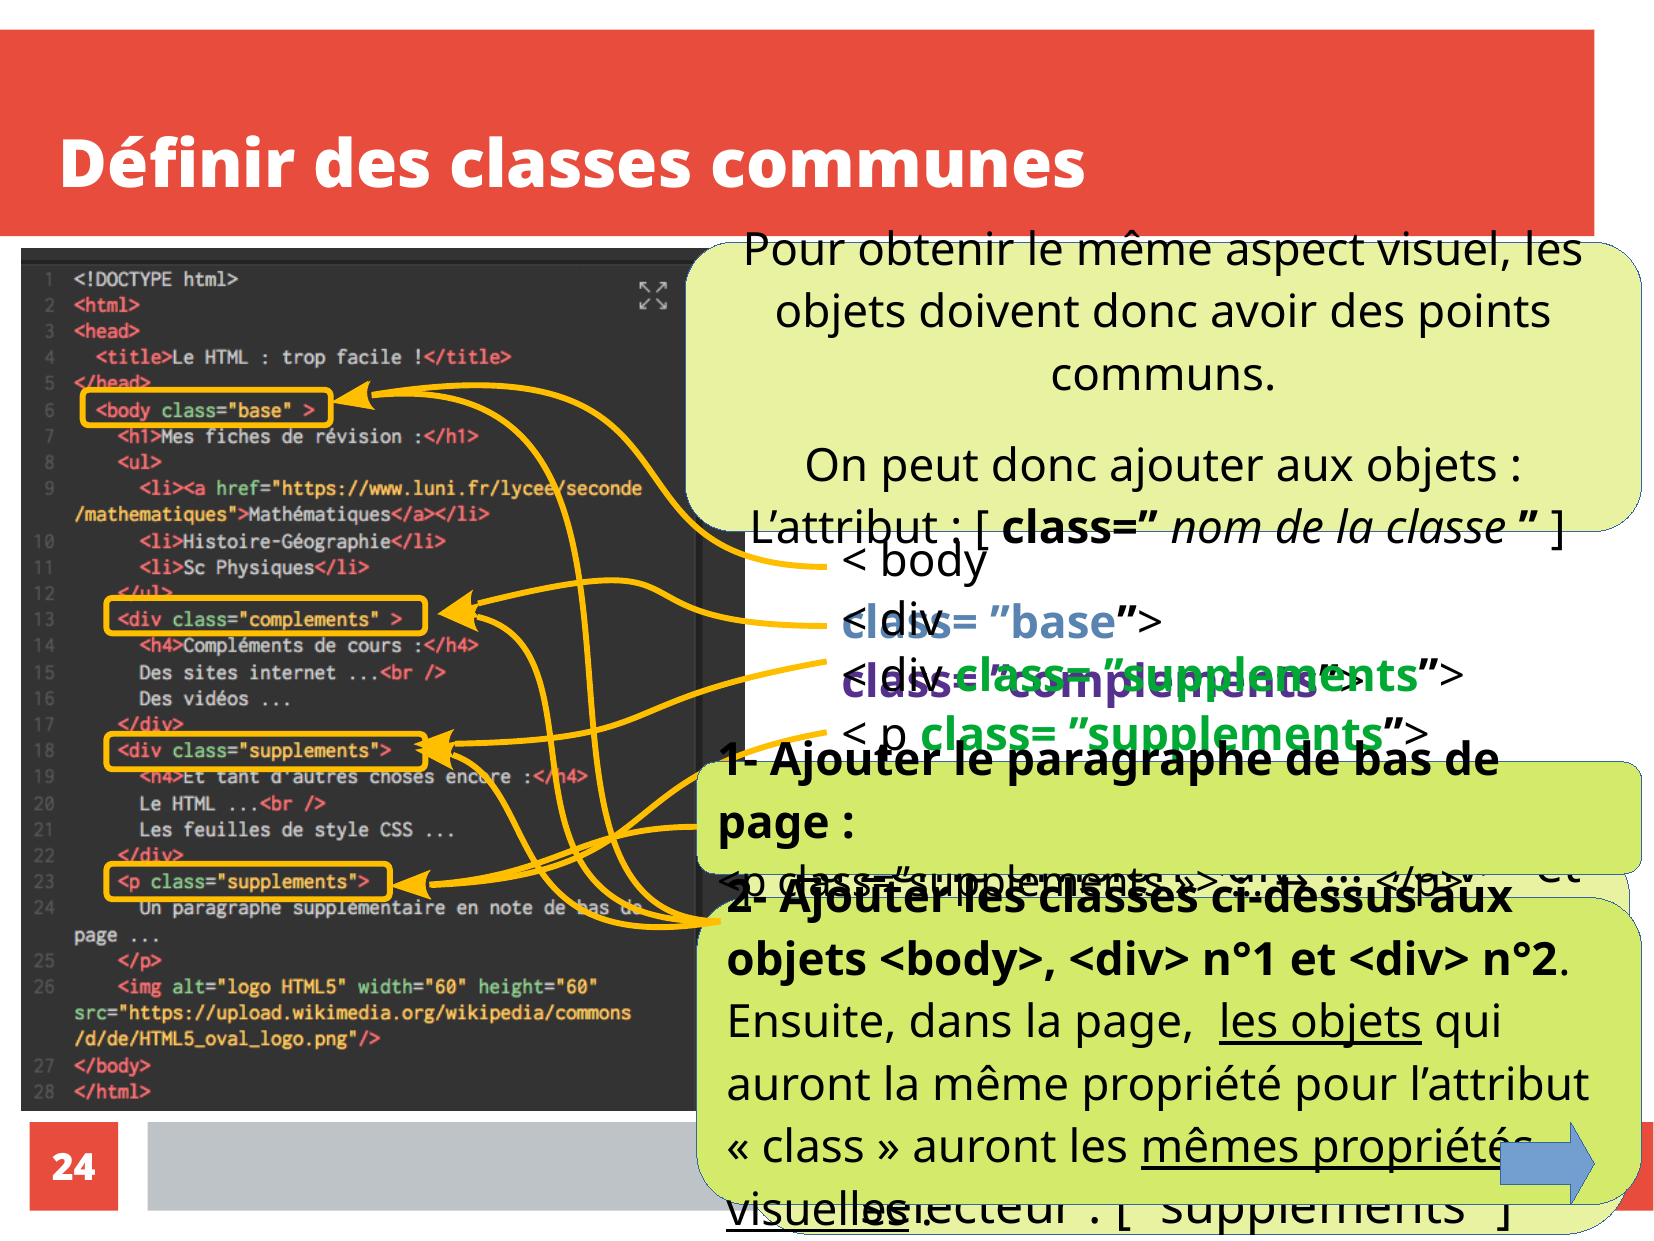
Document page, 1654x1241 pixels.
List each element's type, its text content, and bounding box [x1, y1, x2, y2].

text_box La 2eme division <div>...</div> et le paragraphe de bas de page <p> … </p> auront donc des aspects visuels en communs parce que leur attribut [ class ] a le même sélecteur : [ ’’supplements’’ ] [1254, 1192, 1626, 1235]
text_box < div class= ’’supplements’’> [826, 635, 1489, 694]
text_box [1500, 1122, 1595, 1205]
text_box La 2eme division <div>...</div> et le paragraphe de bas de page <p> … </p> auront donc des aspects visuels en communs parce que leur attribut [ class ] a le même sélecteur : [ ’’supplements’’ ] [1450, 874, 1630, 914]
picture [546, 862, 674, 924]
picture [554, 735, 608, 845]
picture [617, 830, 743, 917]
picture [545, 854, 573, 865]
picture [631, 781, 696, 829]
picture [451, 742, 570, 859]
picture [723, 875, 745, 883]
picture [597, 683, 745, 832]
text_box 1- Ajouter le paragraphe de bas de page : <p class=’’supplements »> … → ... </p> [696, 761, 1642, 875]
text_box < p class= ’’supplements’’> [826, 694, 1489, 761]
picture [431, 389, 745, 618]
picture [21, 248, 745, 1111]
text_box Pour obtenir le même aspect visuel, les objets doivent donc avoir des points communs. On peut donc ajouter aux objets : L’attribut : [ class=’’ nom de la classe ’’ ] [685, 242, 1642, 532]
text_box 2- Ajouter les classes ci-dessus aux objets <body>, <div> n°1 et <div> n°2. Ensuite, dans la page, les objets qui auront la même propriété pour l’attribut « class » auront les mêmes propriétés visuelles . [696, 897, 1642, 1205]
picture [584, 843, 667, 914]
text_box La 2eme division <div>...</div> et le paragraphe de bas de page <p> … </p> auront donc des aspects visuels en communs parce que leur attribut [ class ] a le même sélecteur : [ ’’supplements’’ ] [767, 1205, 1219, 1235]
text_box < div class= ’’complements’’> [826, 578, 1489, 635]
text_box < body class= ’’base’’> [826, 519, 1300, 578]
title Définir des classes communes [59, 59, 1595, 207]
picture [476, 587, 590, 734]
picture [584, 584, 745, 726]
picture [110, 737, 422, 766]
